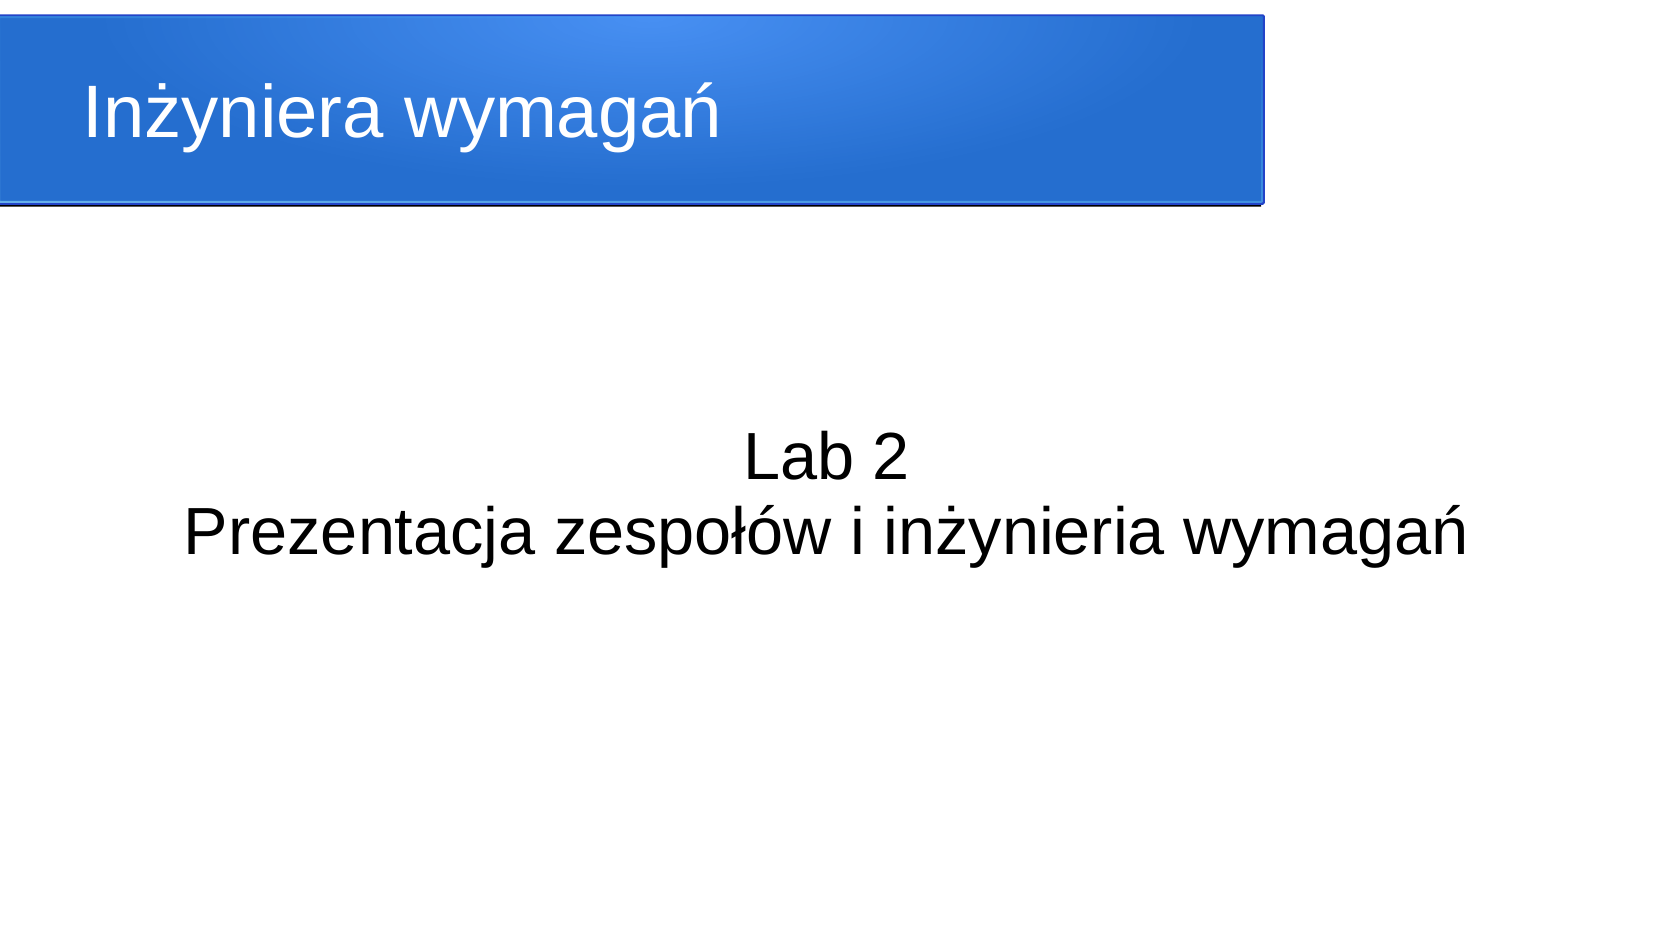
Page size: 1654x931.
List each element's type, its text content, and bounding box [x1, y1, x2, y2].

title Inżyniera wymagań [82, 35, 1235, 189]
subtitle Lab 2 Prezentacja zespołów i inżynieria wymagań [82, 224, 1571, 764]
